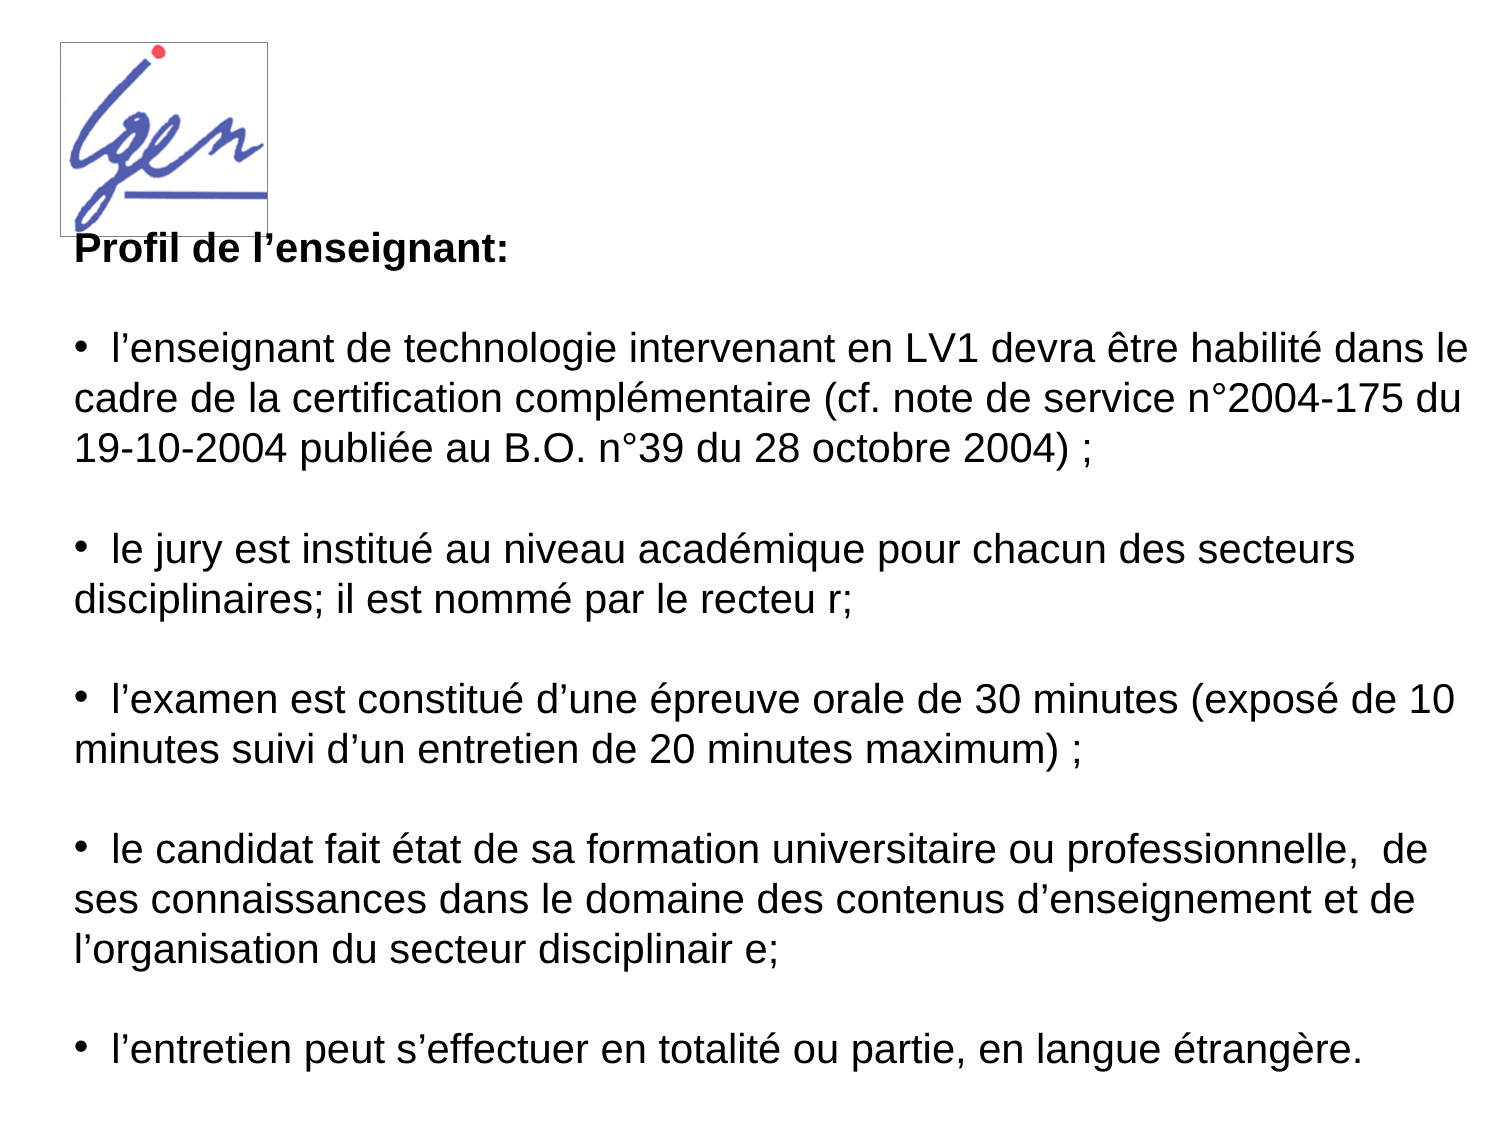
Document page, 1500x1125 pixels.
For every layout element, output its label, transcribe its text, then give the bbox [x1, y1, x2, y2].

text_box Profil de l’enseignant: l’enseignant de technologie intervenant en LV1 devra être habilité dans le cadre de la certification complémentaire (cf. note de service n°2004-175 du 19-10-2004 publiée au B.O. n°39 du 28 octobre 2004) ; le jury est institué au niveau académique pour chacun des secteurs disciplinaires; il est nommé par le recteu r; l’examen est constitué d’une épreuve orale de 30 minutes (exposé de 10 minutes suivi d’un entretien de 20 minutes maximum) ; le candidat fait état de sa formation universitaire ou professionnelle, de ses connaissances dans le domaine des contenus d’enseignement et de l’organisation du secteur disciplinair e; l’entretien peut s’effectuer en totalité ou partie, en langue étrangère. [59, 213, 1500, 1080]
picture [60, 42, 268, 213]
